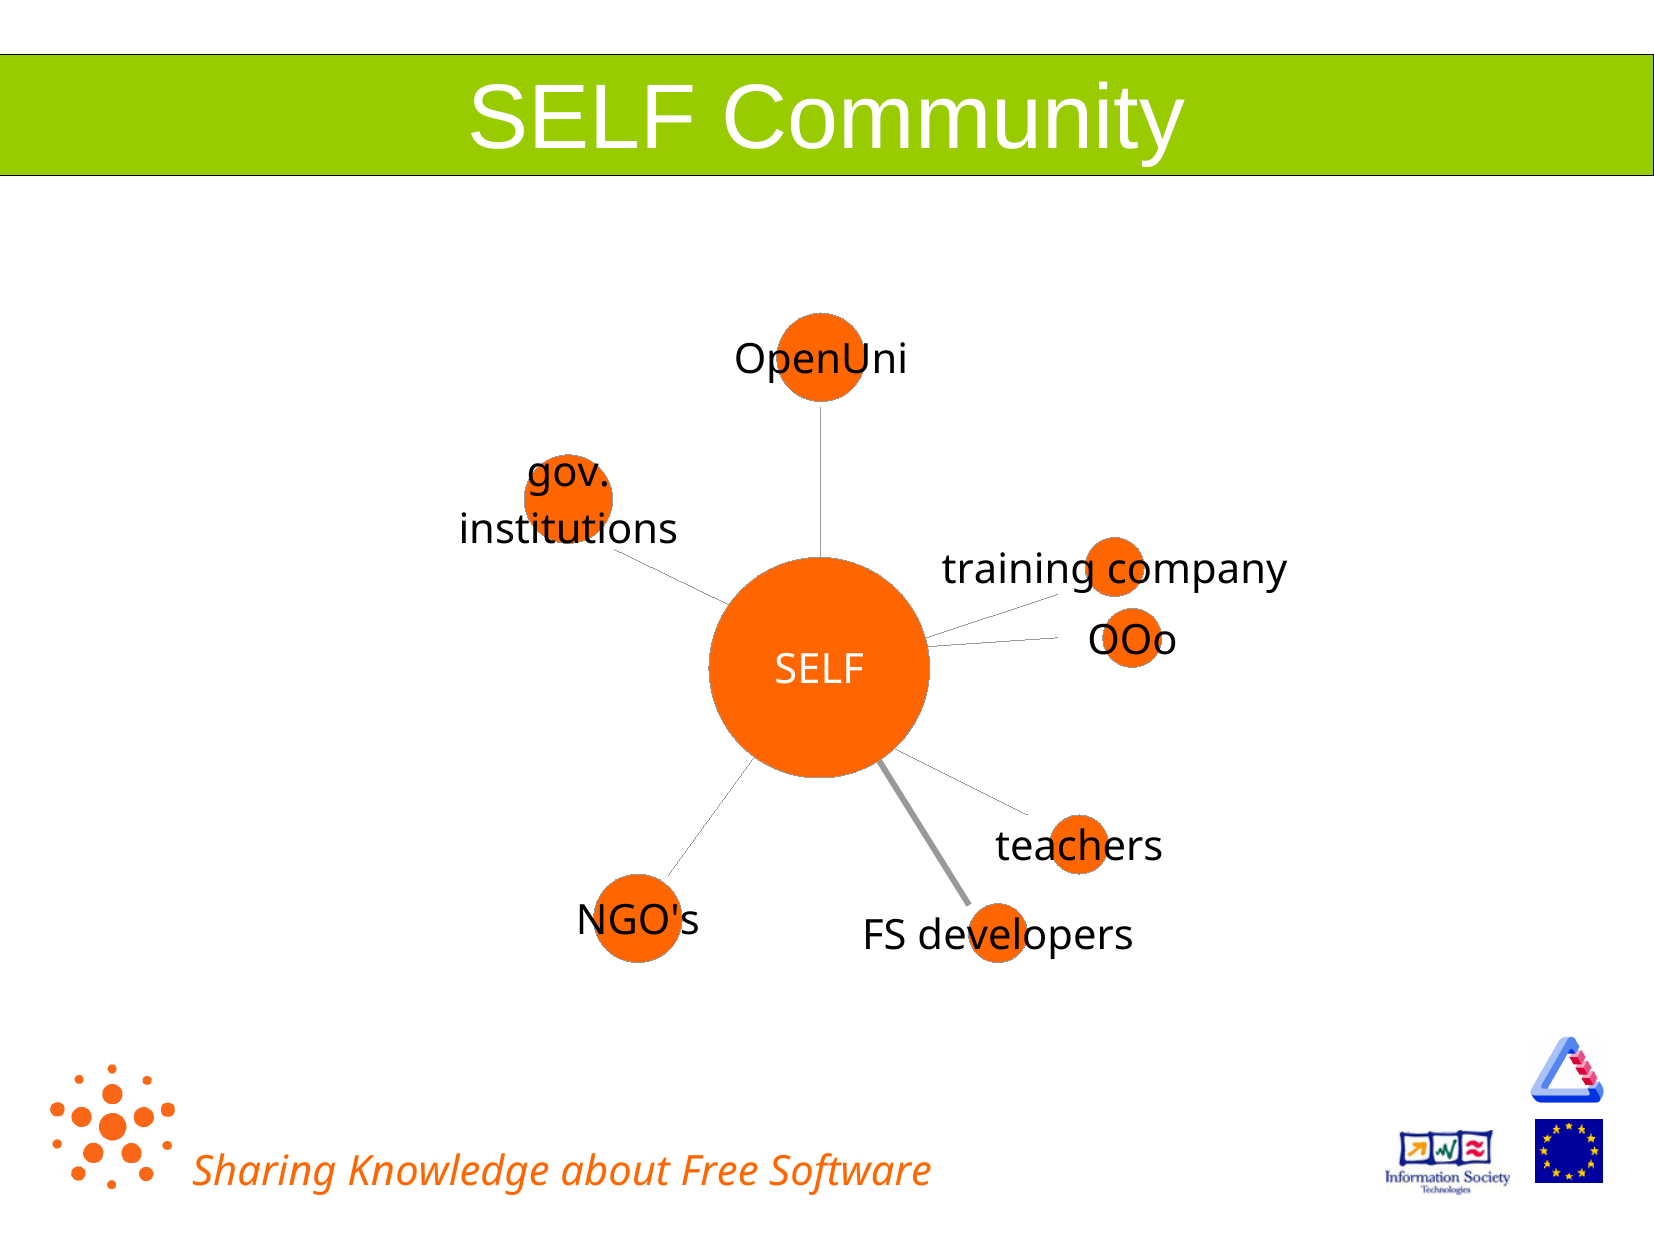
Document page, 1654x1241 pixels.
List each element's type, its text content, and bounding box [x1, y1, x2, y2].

title SELF Community [82, 48, 1571, 185]
text_box gov. institutions [524, 454, 613, 543]
text_box SELF [708, 557, 930, 778]
text_box training company [1085, 537, 1144, 597]
text_box FS developers [968, 903, 1028, 963]
text_box teachers [1050, 814, 1109, 875]
picture [1530, 1036, 1604, 1104]
text_box OOo [1106, 608, 1162, 668]
picture [1385, 1130, 1510, 1195]
text_box OpenUni [777, 312, 864, 402]
picture [50, 1064, 175, 1189]
text_box OpenUni [776, 353, 786, 370]
text_box OOo [1102, 627, 1113, 651]
text_box NGO's [593, 874, 683, 963]
picture [1535, 1119, 1603, 1183]
